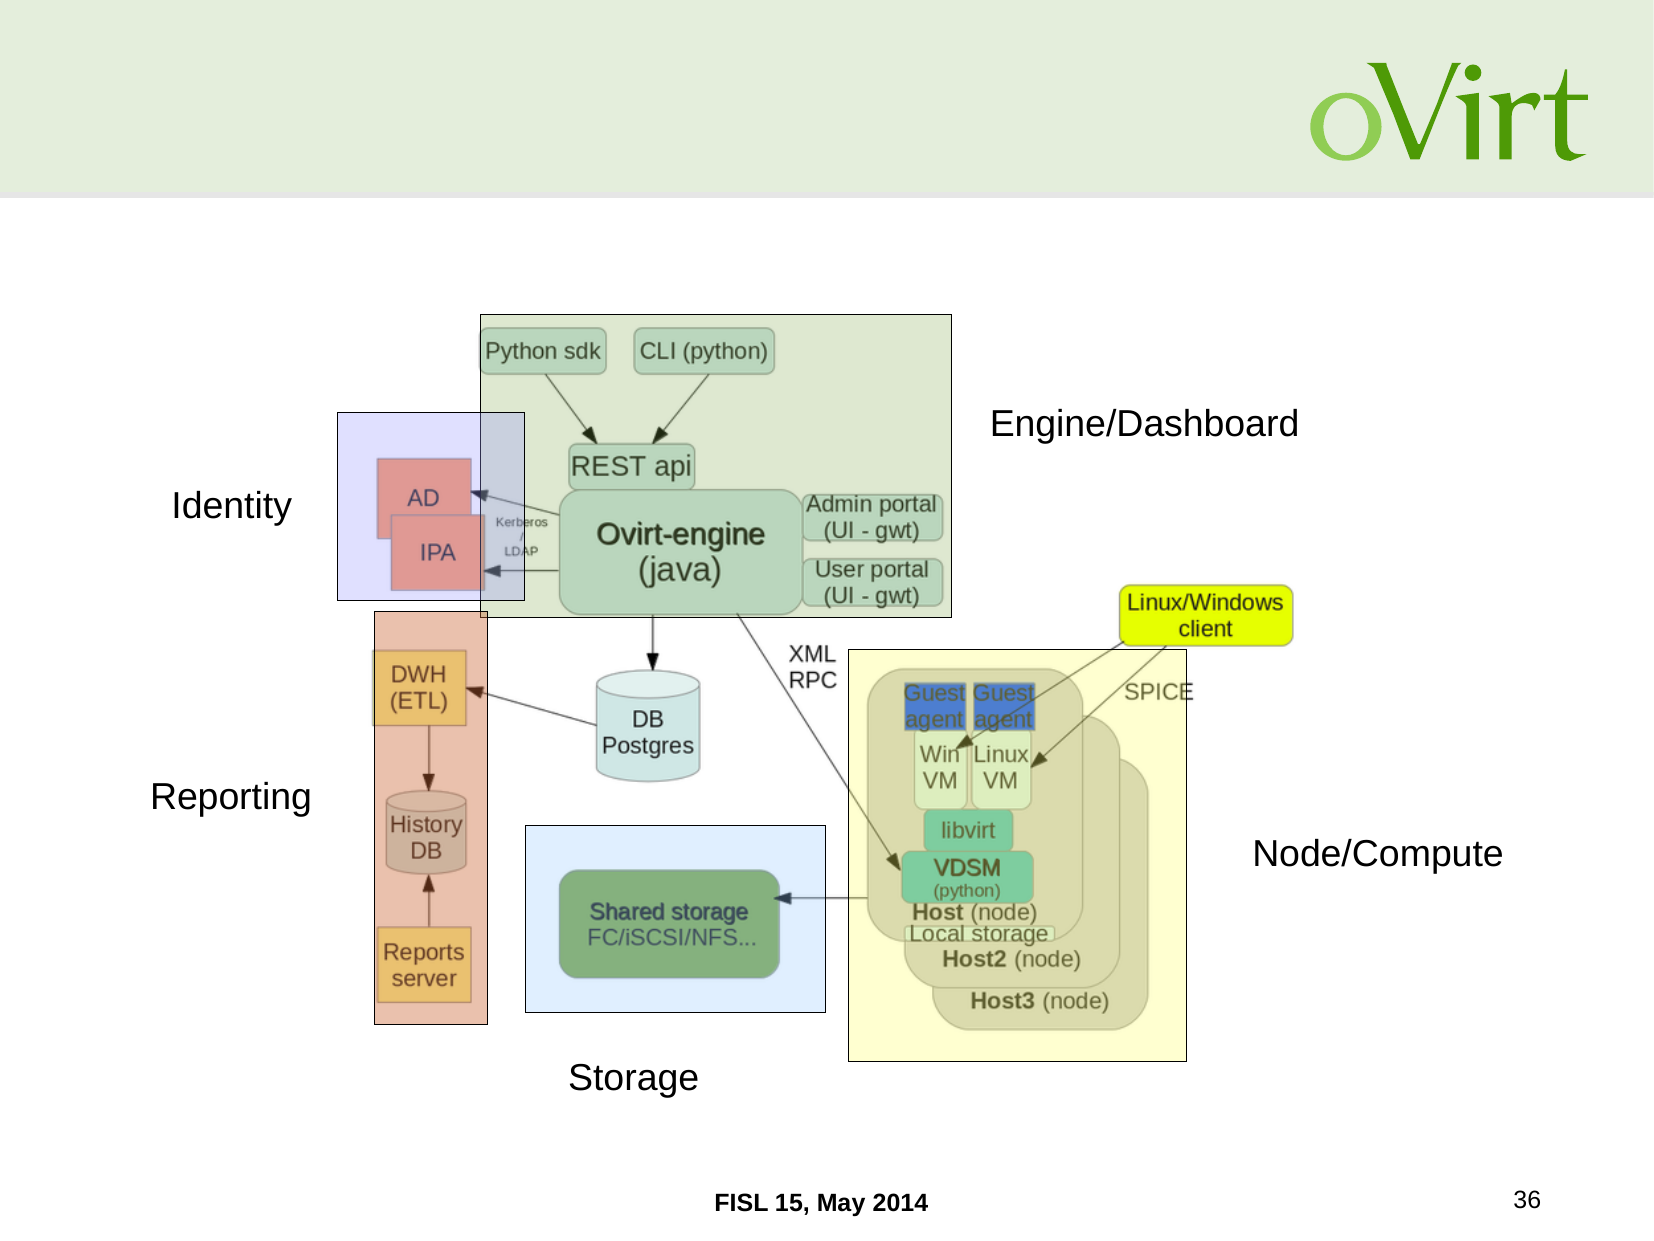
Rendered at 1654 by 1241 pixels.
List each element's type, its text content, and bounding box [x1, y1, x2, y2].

text_box Reporting [135, 767, 327, 825]
text_box Node/Compute [1237, 825, 1519, 882]
text_box Engine/Dashboard [975, 394, 1315, 452]
text_box [525, 825, 826, 1013]
text_box Identity [156, 476, 308, 534]
text_box [337, 314, 952, 1025]
text_box [848, 649, 1187, 1062]
picture [317, 244, 1344, 1039]
text_box Storage [553, 1049, 714, 1107]
